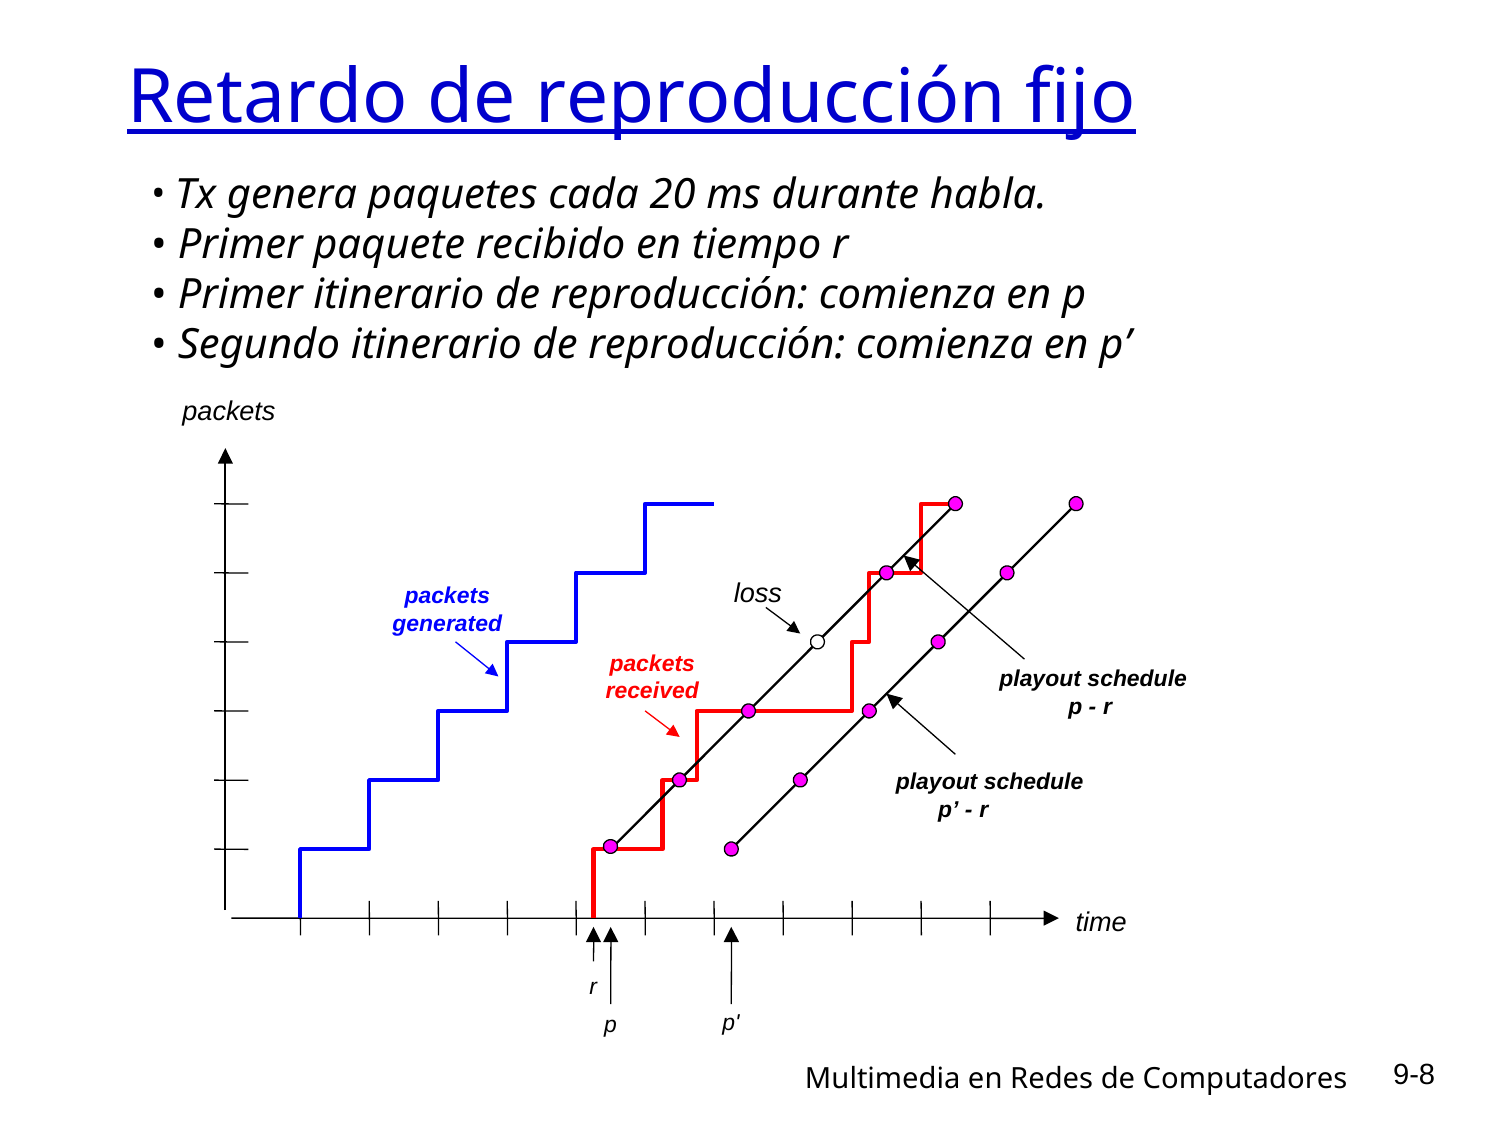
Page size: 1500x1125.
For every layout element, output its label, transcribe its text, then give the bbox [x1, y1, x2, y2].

text_box [723, 926, 740, 943]
text_box [1043, 910, 1059, 926]
text_box [810, 635, 825, 649]
text_box [603, 926, 619, 943]
text_box [665, 724, 680, 737]
text_box playout schedule [999, 663, 1188, 692]
text_box [879, 565, 894, 580]
text_box [1000, 565, 1015, 580]
text_box Tx genera paquetes cada 20 ms durante habla. Primer paquete recibido en tiempo r Primer itinerario de reproducción: comienza en p Segundo itinerario de reproducción: comienza en p’ [136, 159, 1147, 376]
text_box packets [404, 580, 491, 608]
text_box [1069, 496, 1084, 511]
text_box [484, 663, 499, 677]
text_box p - r [1068, 691, 1113, 719]
text_box time [1075, 904, 1127, 937]
title Retardo de reproducción fijo [112, 0, 1388, 188]
text_box [672, 773, 687, 787]
text_box playout schedule [895, 767, 1084, 795]
text_box generated [392, 608, 503, 637]
text_box packets [609, 648, 696, 675]
text_box p [604, 1009, 618, 1038]
text_box [585, 926, 602, 943]
text_box [931, 635, 946, 649]
text_box [903, 555, 921, 572]
text_box received [605, 675, 700, 704]
text_box [217, 448, 233, 464]
text_box r [589, 971, 598, 1000]
text_box packets [182, 393, 276, 427]
text_box [793, 773, 808, 787]
text_box [948, 496, 963, 511]
text_box [741, 704, 756, 718]
text_box loss [734, 575, 783, 609]
text_box p' [722, 1007, 740, 1036]
text_box [786, 620, 801, 634]
text_box [862, 704, 877, 718]
text_box [603, 839, 618, 854]
text_box [724, 842, 739, 856]
text_box [886, 693, 903, 710]
text_box p’ - r [938, 794, 1032, 823]
